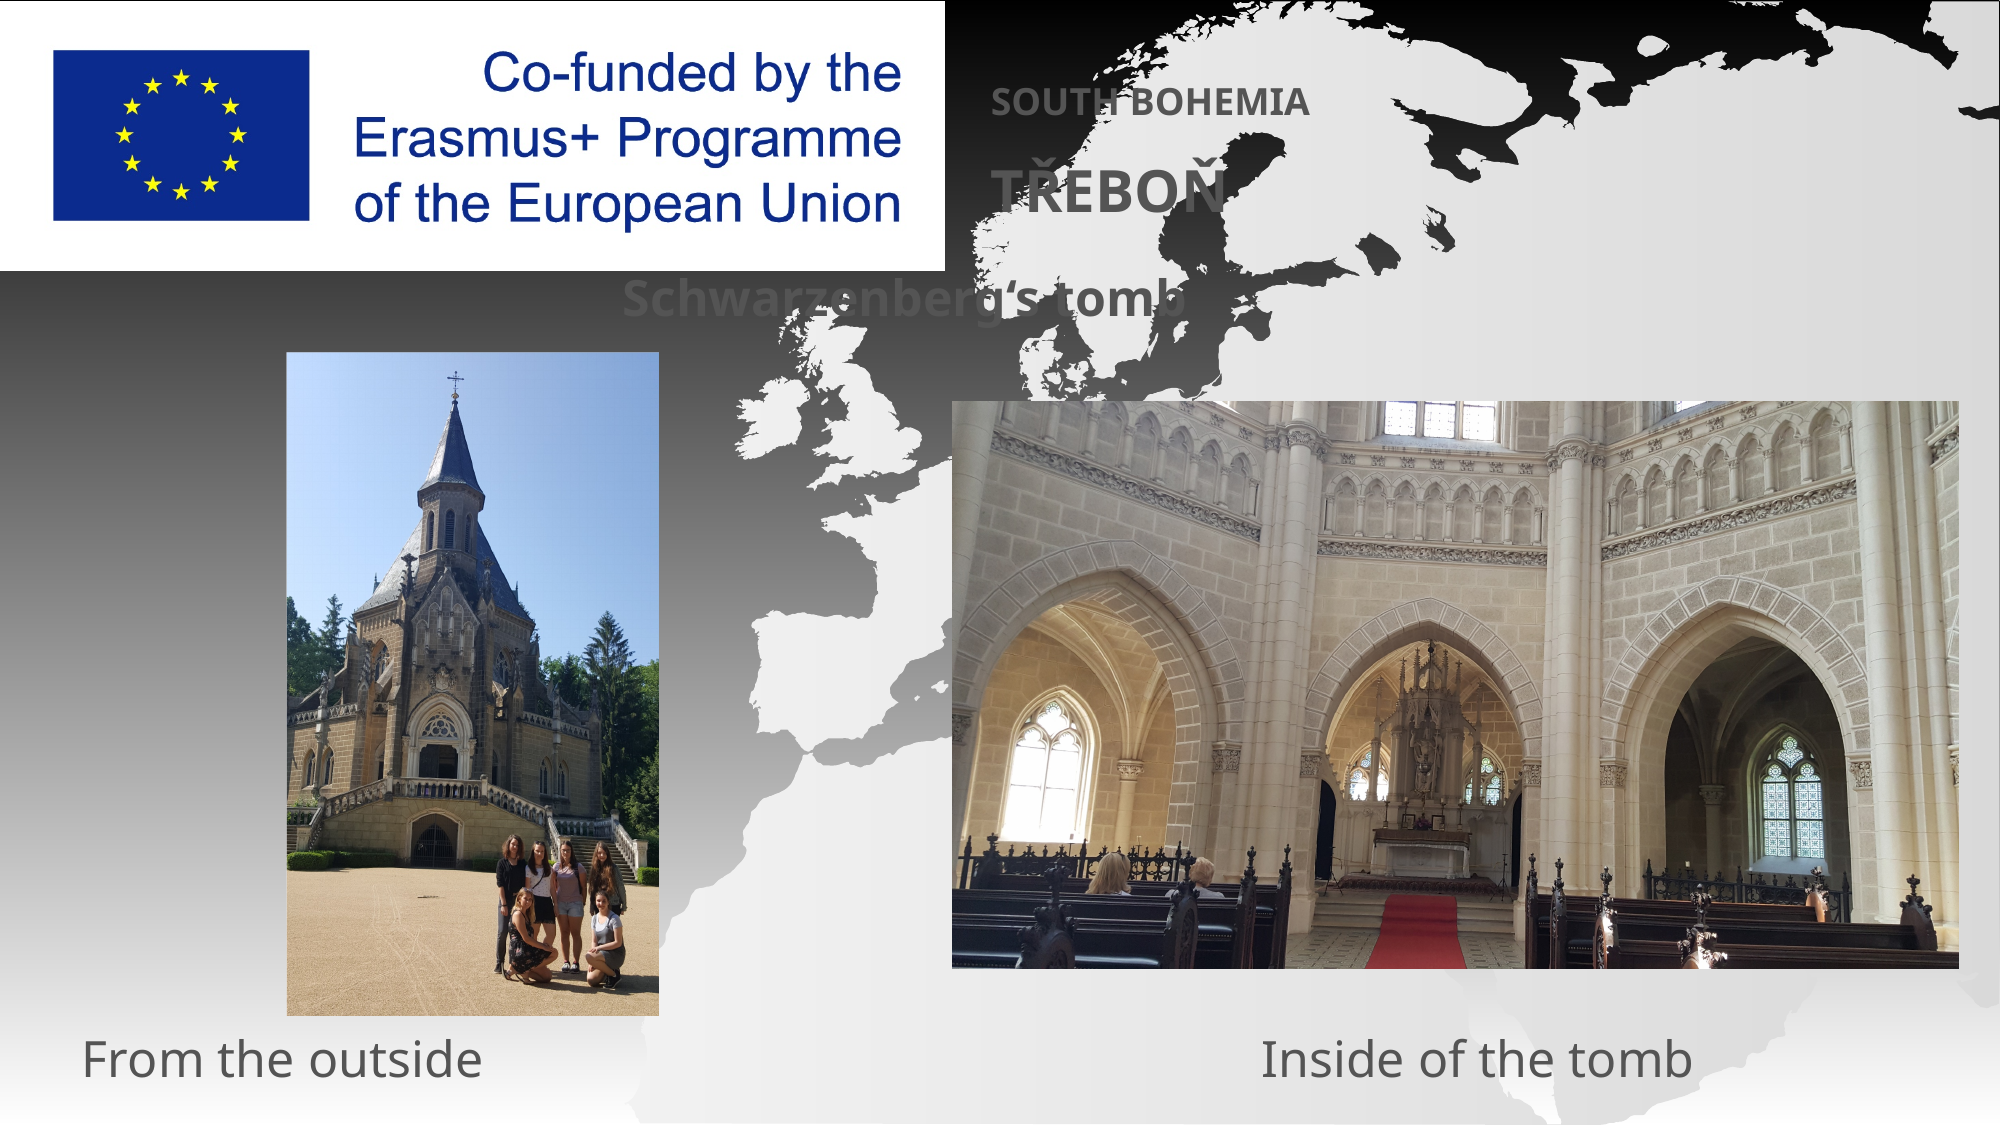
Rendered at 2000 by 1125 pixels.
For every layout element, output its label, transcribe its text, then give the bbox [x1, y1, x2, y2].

text_box From the outside [66, 1020, 906, 1125]
picture [952, 401, 1959, 969]
text_box Inside of the tomb [1023, 1020, 1933, 1098]
text_box Schwarzenberg‘s tomb [0, 260, 1851, 337]
picture [286, 352, 659, 1016]
picture [0, 1, 945, 260]
text_box SOUTH BOHEMIA TŘEBOŇ [976, 68, 1945, 237]
